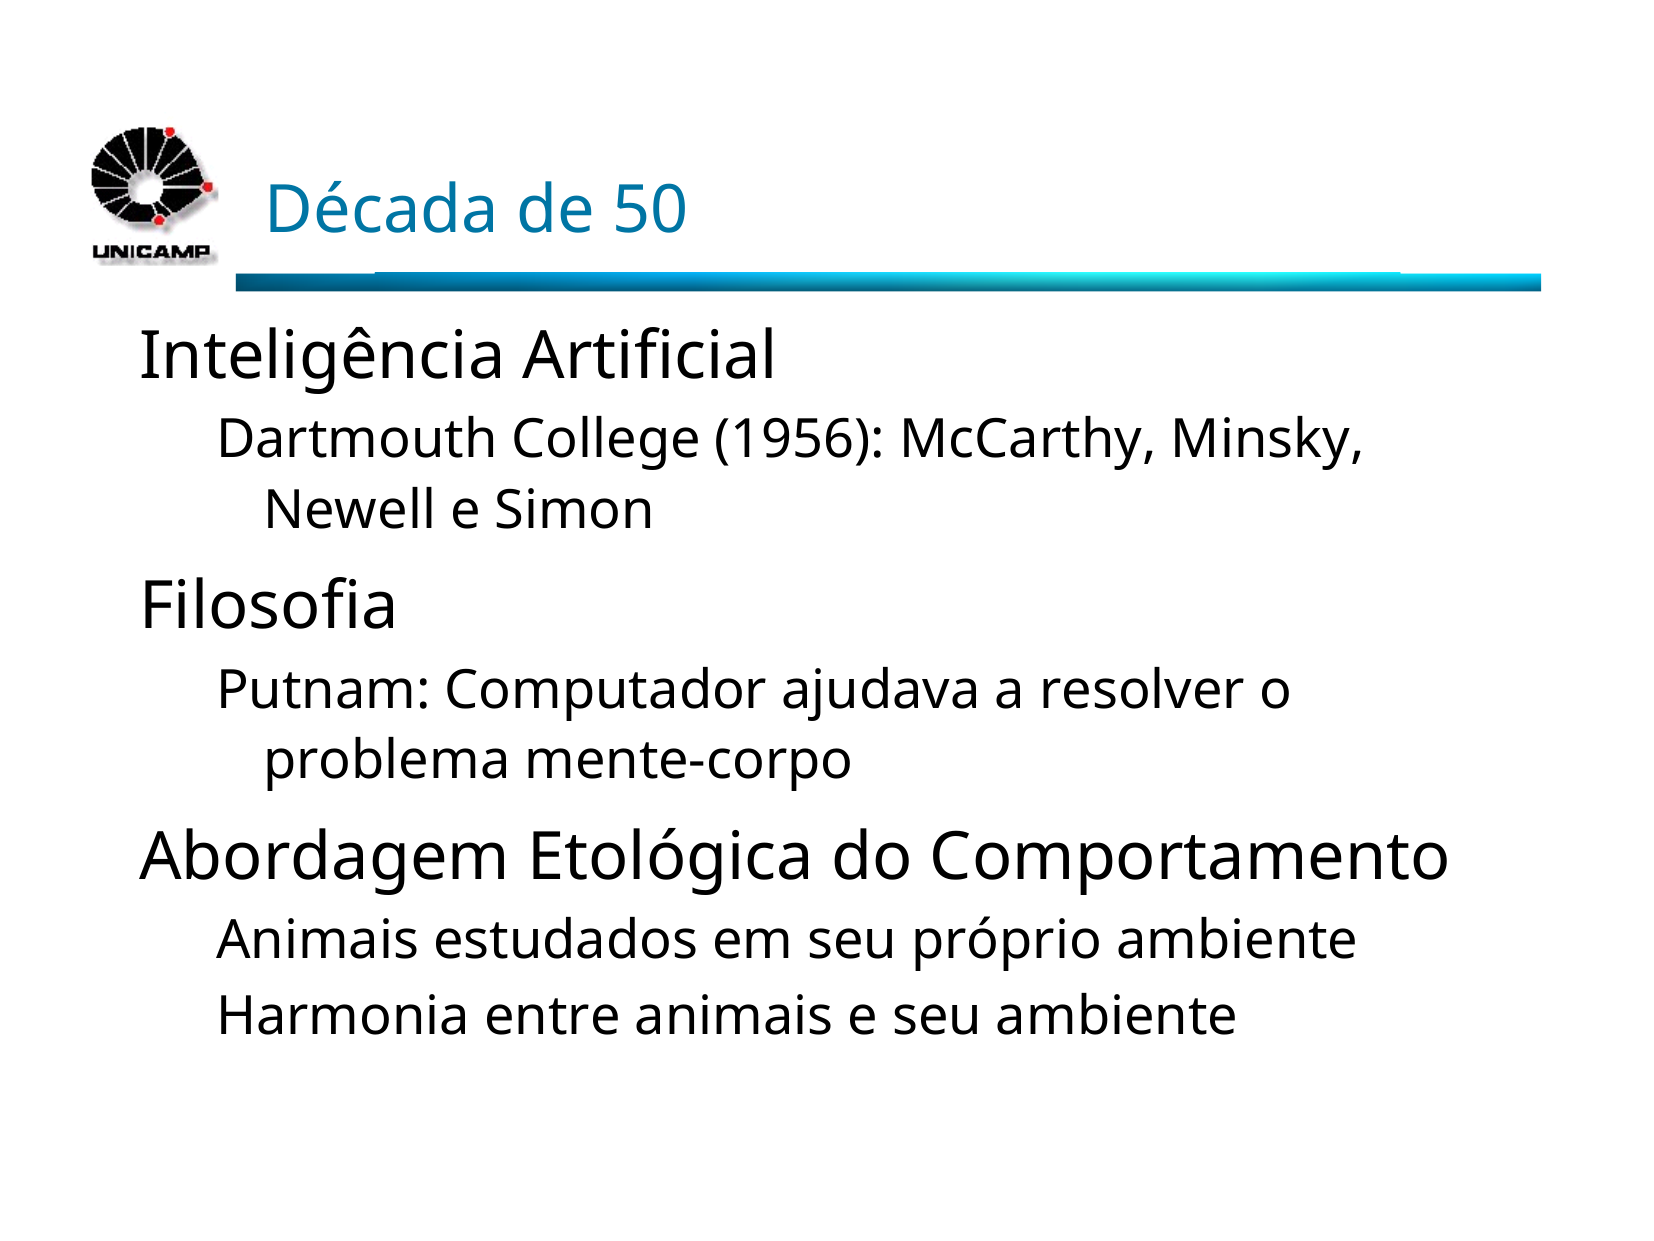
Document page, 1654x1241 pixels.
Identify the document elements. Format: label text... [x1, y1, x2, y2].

title Década de 50 [264, 42, 1534, 250]
list Inteligência Artificial Dartmouth College (1956): McCarthy, Minsky, Newell e Simon Filosofia Putnam: Computador ajudava a resolver o problema mente-corpo Abordagem Etológica do Comportamento Animais estudados em seu próprio ambiente Harmonia entre animais e seu ambiente [121, 309, 1534, 1182]
picture [125, 272, 1654, 295]
